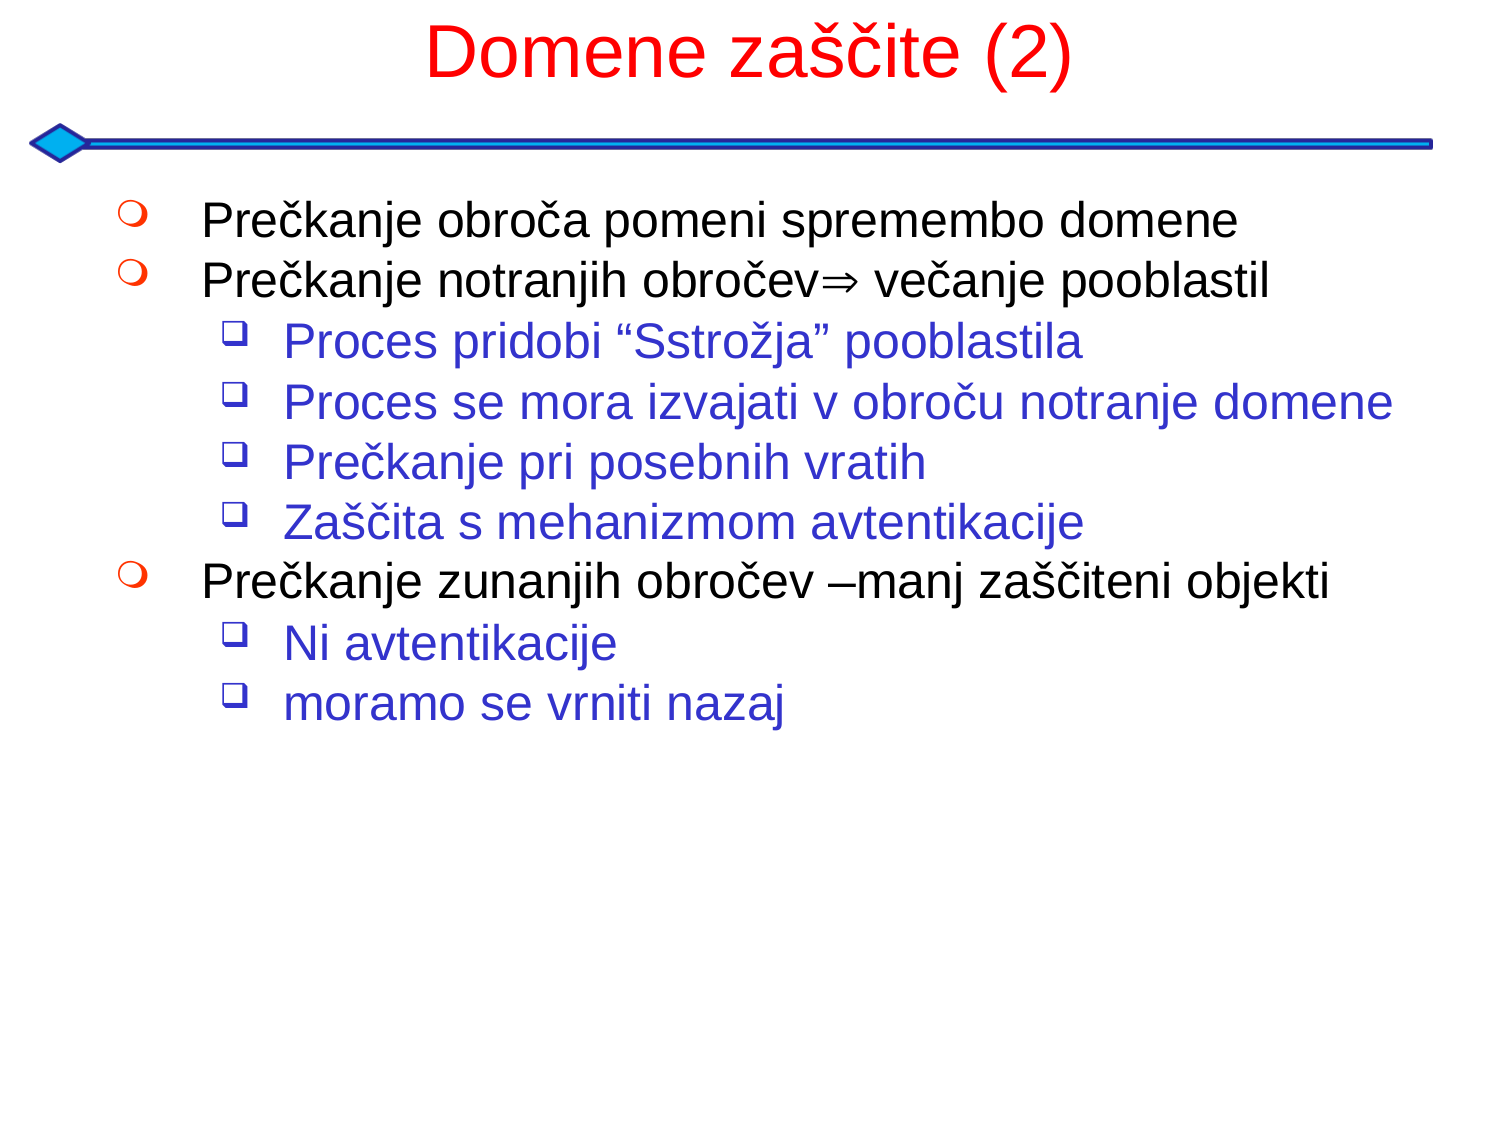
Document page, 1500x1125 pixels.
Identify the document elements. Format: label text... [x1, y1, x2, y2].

list Prečkanje obroča pomeni spremembo domene Prečkanje notranjih obročev večanje pooblastil Proces pridobi “Sstrožja” pooblastila Proces se mora izvajati v obroču notranje domene Prečkanje pri posebnih vratih Zaščita s mehanizmom avtentikacije Prečkanje zunanjih obročev –manj zaščiteni objekti Ni avtentikacije moramo se vrniti nazaj [99, 187, 1425, 1061]
picture [28, 122, 1434, 164]
title Domene zaščite (2) [88, 0, 1412, 113]
